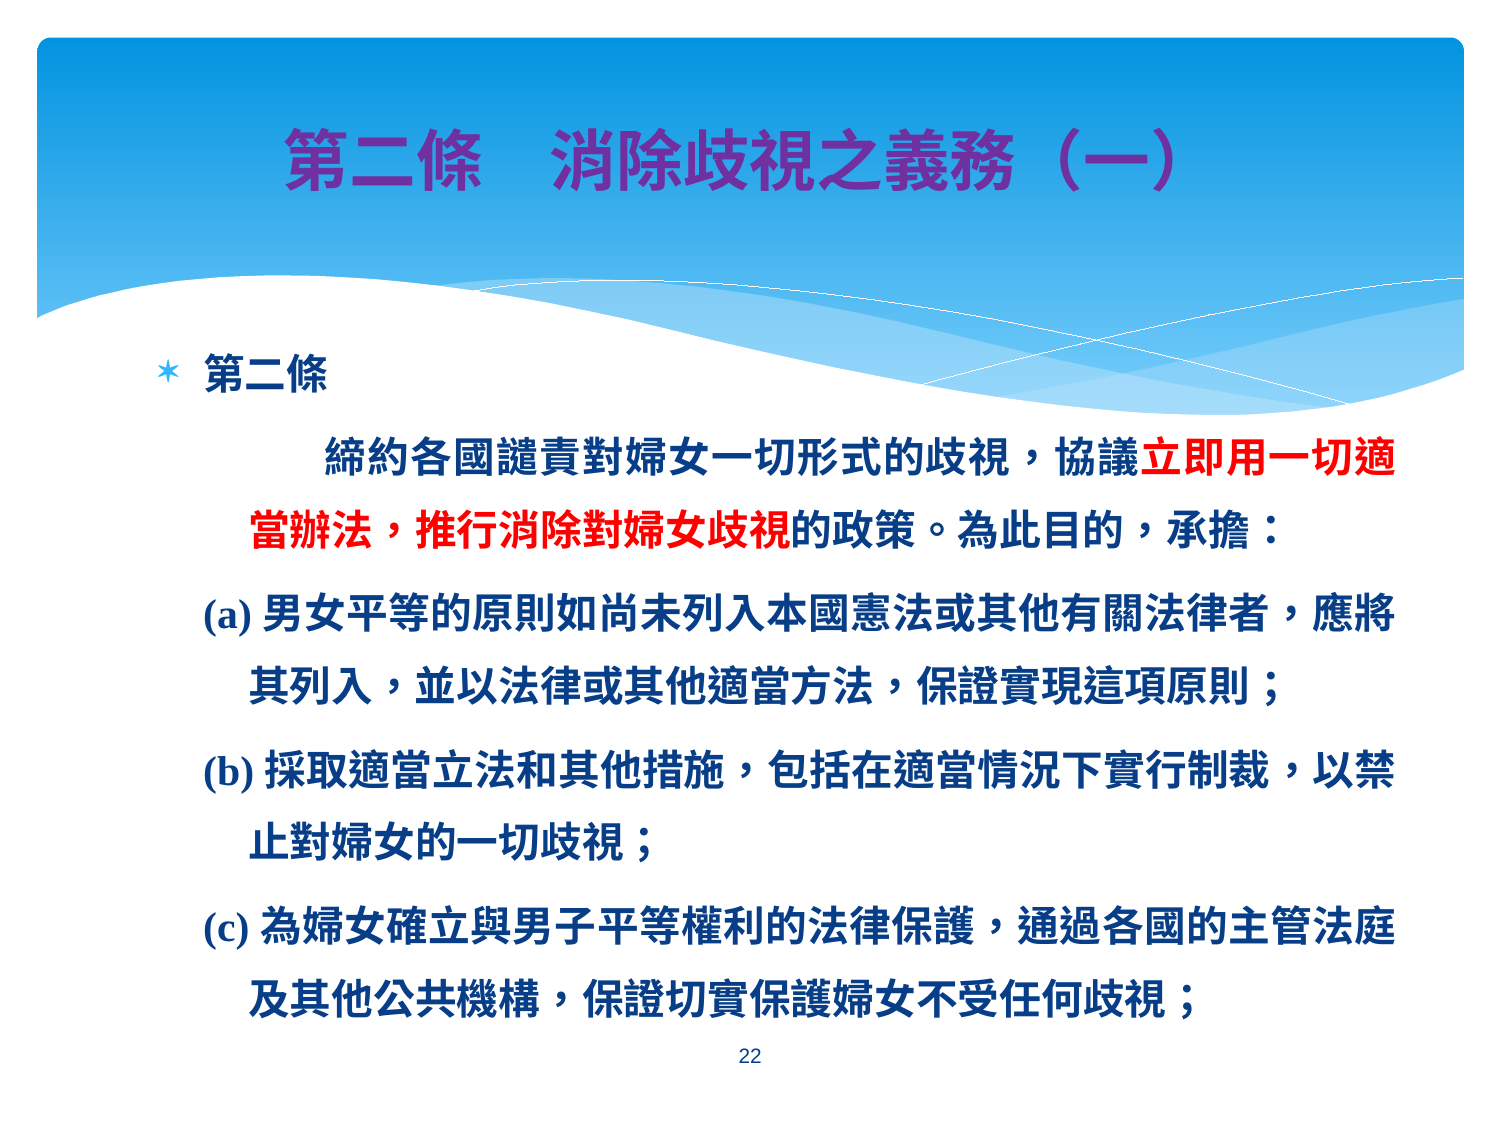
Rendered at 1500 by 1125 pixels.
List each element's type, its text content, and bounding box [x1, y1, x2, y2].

title 第二條 消除歧視之義務（一） [75, 55, 1426, 262]
list 第二條 締約各國譴責對婦女一切形式的歧視，協議立即用一切適當辦法，推行消除對婦女歧視的政策。為此目的，承擔： (a)男女平等的原則如尚未列入本國憲法或其他有關法律者，應將其列入，並以法律或其他適當方法，保證實現這項原則； (b)採取適當立法和其他措施，包括在適當情況下實行制裁，以禁止對婦女的一切歧視； (c)為婦女確立與男子平等權利的法律保護，通過各國的主管法庭及其他公共機構，保證切實保護婦女不受任何歧視； [143, 349, 1412, 1036]
text_box 22 [654, 1025, 846, 1086]
